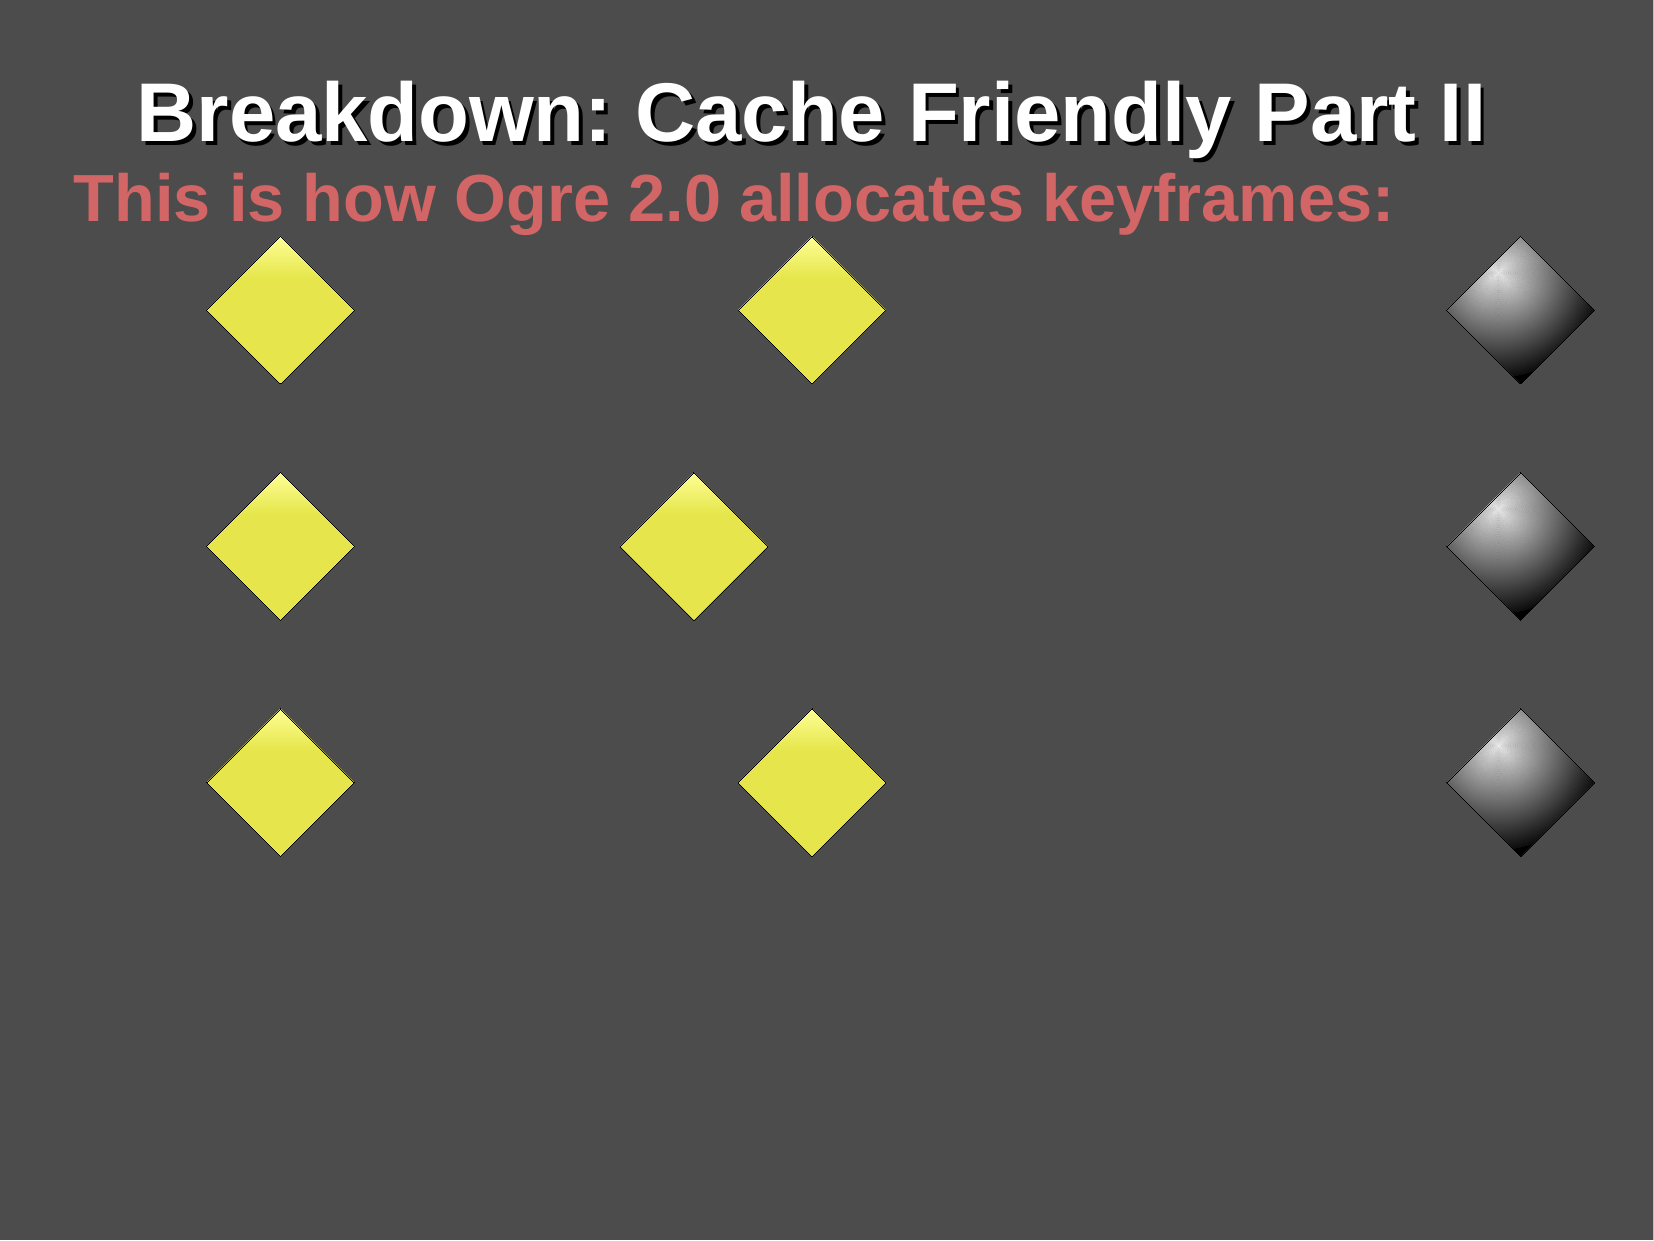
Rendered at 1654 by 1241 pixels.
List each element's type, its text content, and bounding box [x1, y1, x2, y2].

text_box [1446, 244, 1595, 384]
text_box [738, 708, 886, 857]
text_box [206, 244, 355, 384]
text_box [620, 472, 768, 621]
text_box [738, 244, 886, 384]
text_box [206, 472, 355, 621]
text_box This is how Ogre 2.0 allocates keyframes: [59, 153, 1565, 244]
text_box Breakdown: Cache Friendly Part II [88, 59, 1536, 153]
text_box [1446, 708, 1595, 857]
text_box [1446, 472, 1595, 621]
text_box [206, 708, 355, 857]
